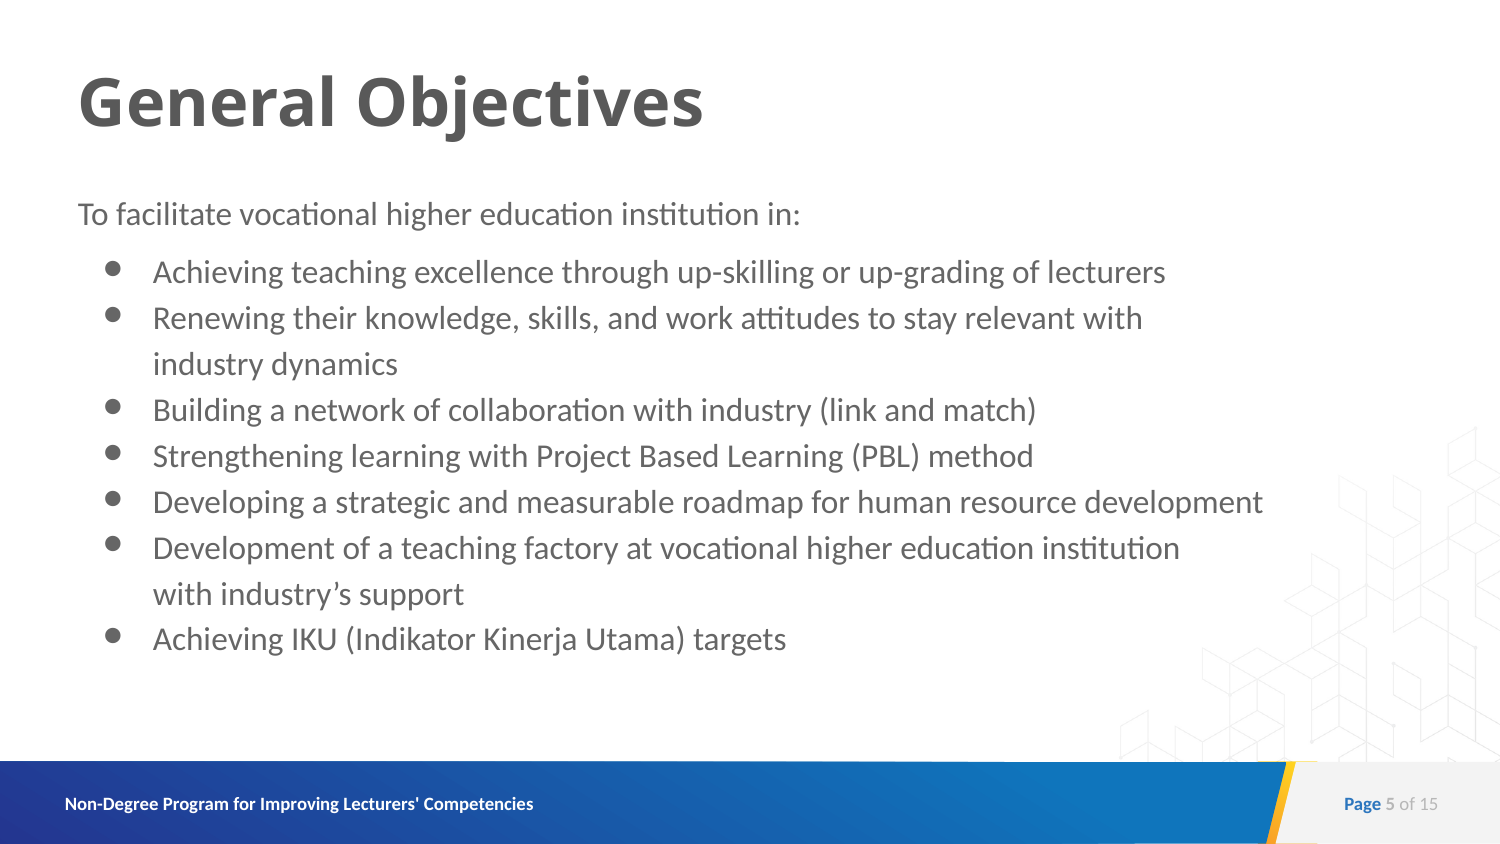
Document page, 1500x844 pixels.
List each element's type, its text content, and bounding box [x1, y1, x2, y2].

text_box To facilitate vocational higher education institution in: Achieving teaching excellence through up-skilling or up-grading of lecturers Renewing their knowledge, skills, and work attitudes to stay relevant with industry dynamics Building a network of collaboration with industry (link and match) Strengthening learning with Project Based Learning (PBL) method Developing a strategic and measurable roadmap for human resource development Development of a teaching factory at vocational higher education institution with industry’s support Achieving IKU (Indikator Kinerja Utama) targets [63, 171, 1296, 673]
text_box General Objectives [63, 52, 1075, 148]
